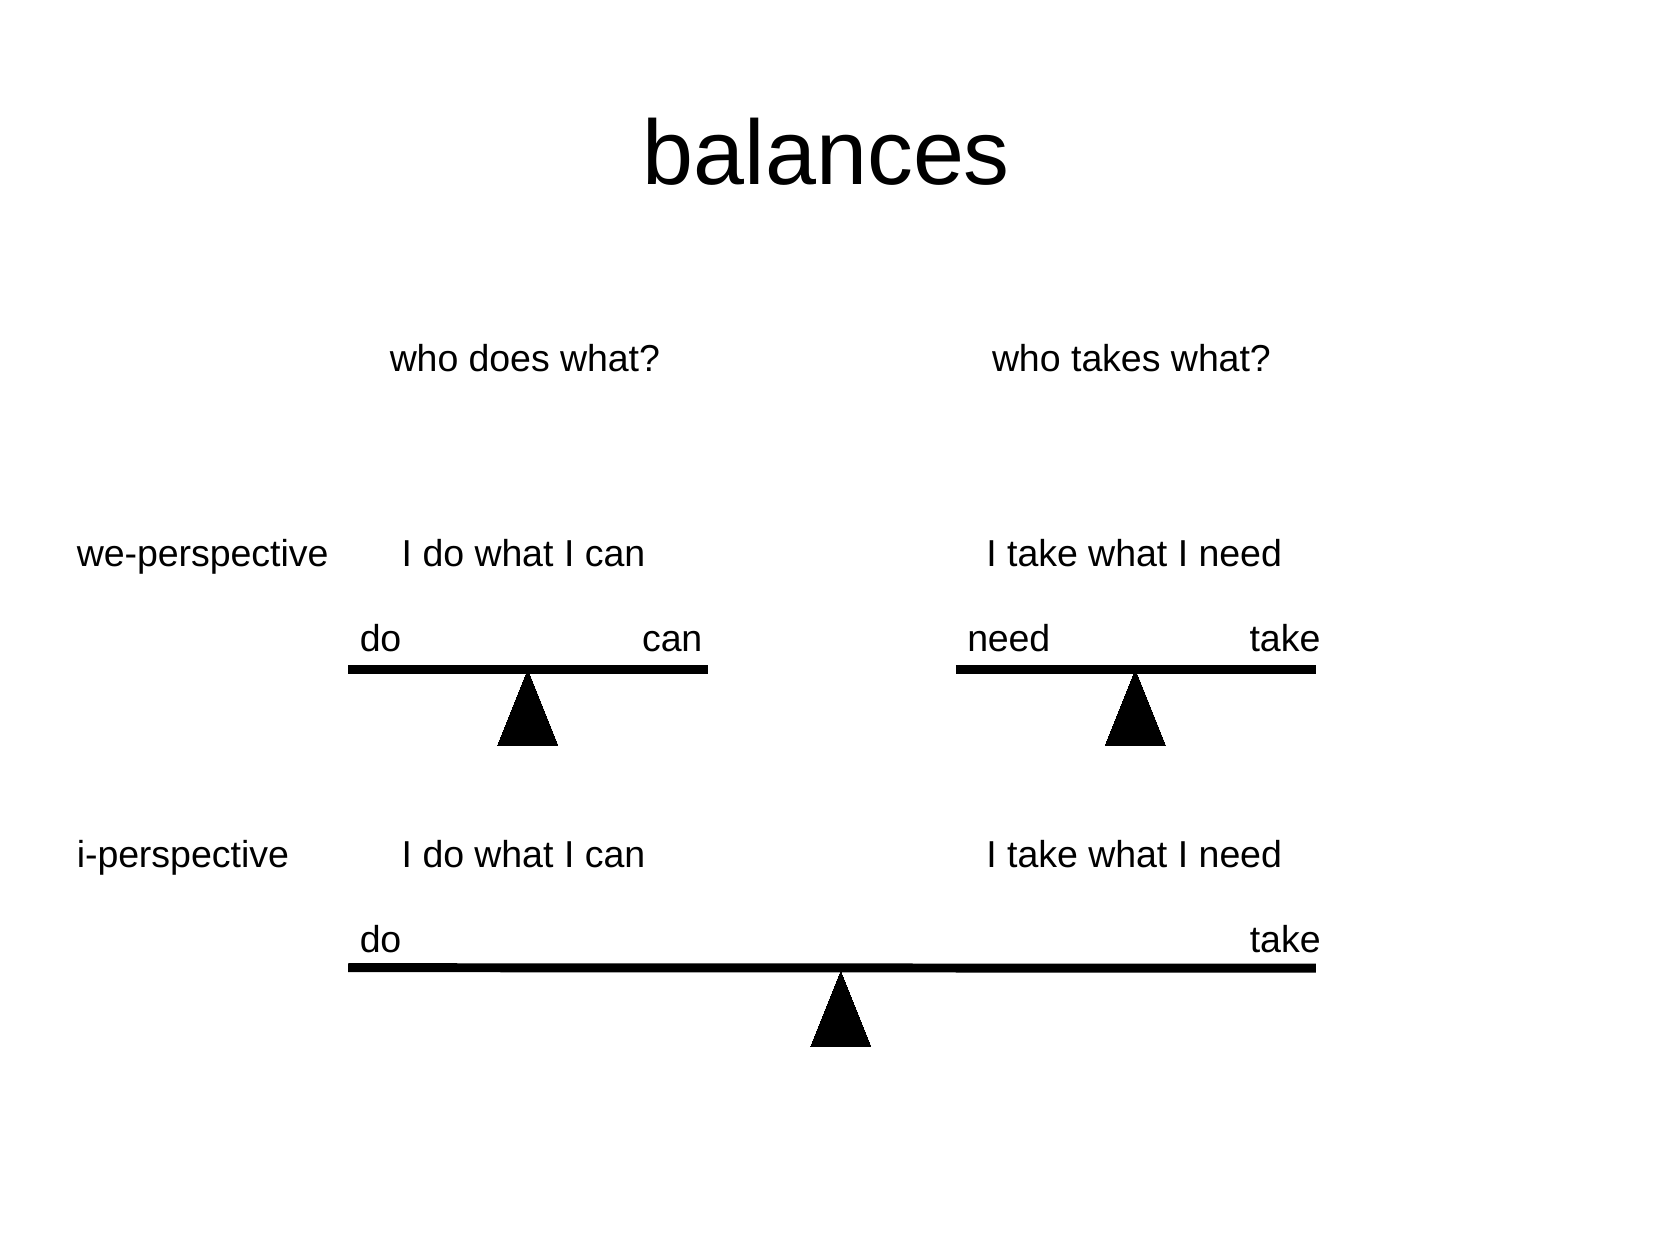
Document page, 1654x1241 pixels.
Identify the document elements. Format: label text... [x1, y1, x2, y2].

text_box who takes what? [977, 330, 1286, 387]
text_box i-perspective [62, 826, 304, 884]
text_box take [1234, 911, 1336, 969]
text_box need [952, 609, 1066, 667]
text_box we-perspective [62, 525, 344, 582]
text_box who does what? [375, 330, 675, 387]
text_box [497, 670, 558, 746]
text_box [1105, 670, 1166, 746]
text_box I take what I need [971, 525, 1297, 582]
text_box do [345, 910, 417, 968]
text_box I take what I need [971, 826, 1297, 884]
text_box I do what I can [386, 525, 661, 582]
text_box can [627, 610, 718, 667]
title balances [82, 49, 1571, 257]
text_box do [345, 609, 417, 667]
text_box I do what I can [386, 826, 661, 884]
text_box take [1234, 610, 1336, 667]
text_box [810, 971, 871, 1047]
